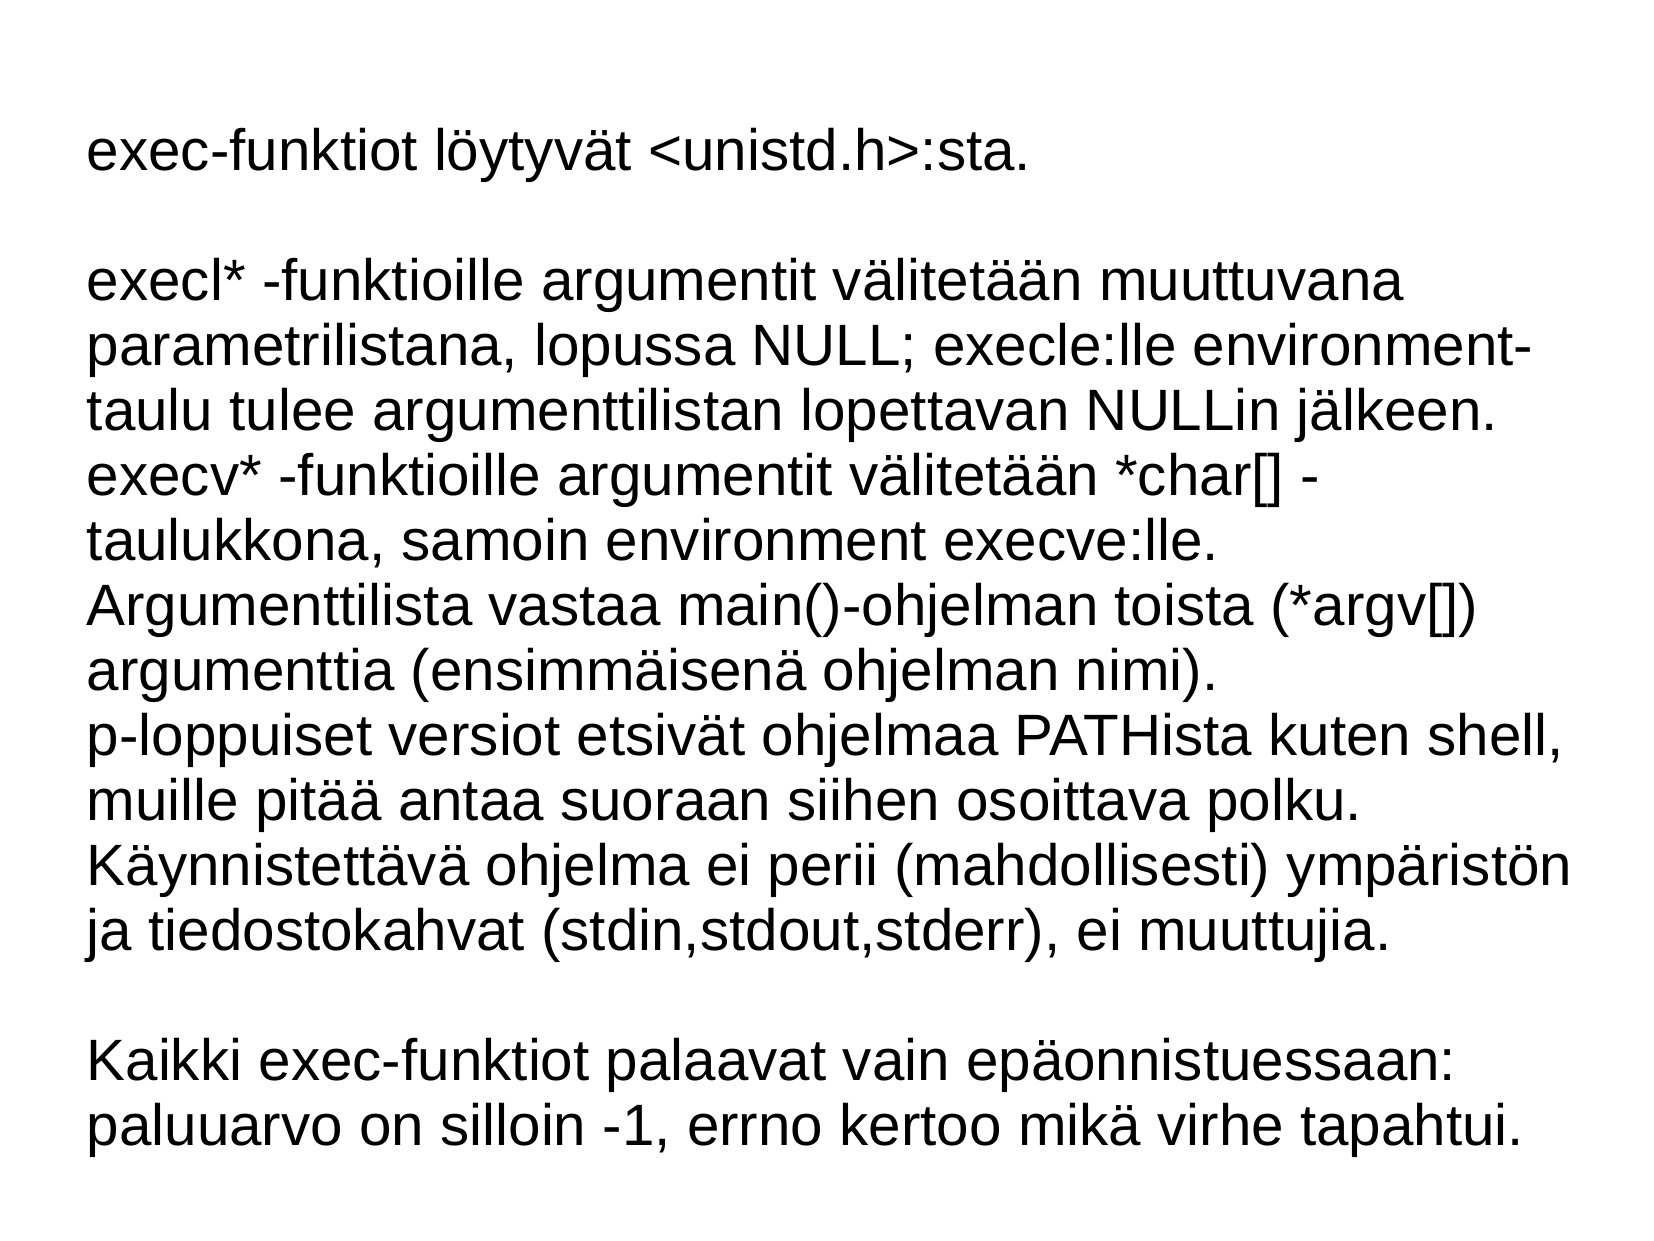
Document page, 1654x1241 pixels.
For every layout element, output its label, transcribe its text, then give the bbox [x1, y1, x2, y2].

text_box exec-funktiot löytyvät <unistd.h>:sta. execl* -funktioille argumentit välitetään muuttuvana parametrilistana, lopussa NULL; execle:lle environment-taulu tulee argumenttilistan lopettavan NULLin jälkeen. execv* -funktioille argumentit välitetään *char[] -taulukkona, samoin environment execve:lle. Argumenttilista vastaa main()-ohjelman toista (*argv[]) argumenttia (ensimmäisenä ohjelman nimi). p-loppuiset versiot etsivät ohjelmaa PATHista kuten shell, muille pitää antaa suoraan siihen osoittava polku. Käynnistettävä ohjelma ei perii (mahdollisesti) ympäristön ja tiedostokahvat (stdin,stdout,stderr), ei muuttujia. Kaikki exec-funktiot palaavat vain epäonnistuessaan: paluuarvo on silloin -1, errno kertoo mikä virhe tapahtui. [86, 117, 1576, 1158]
